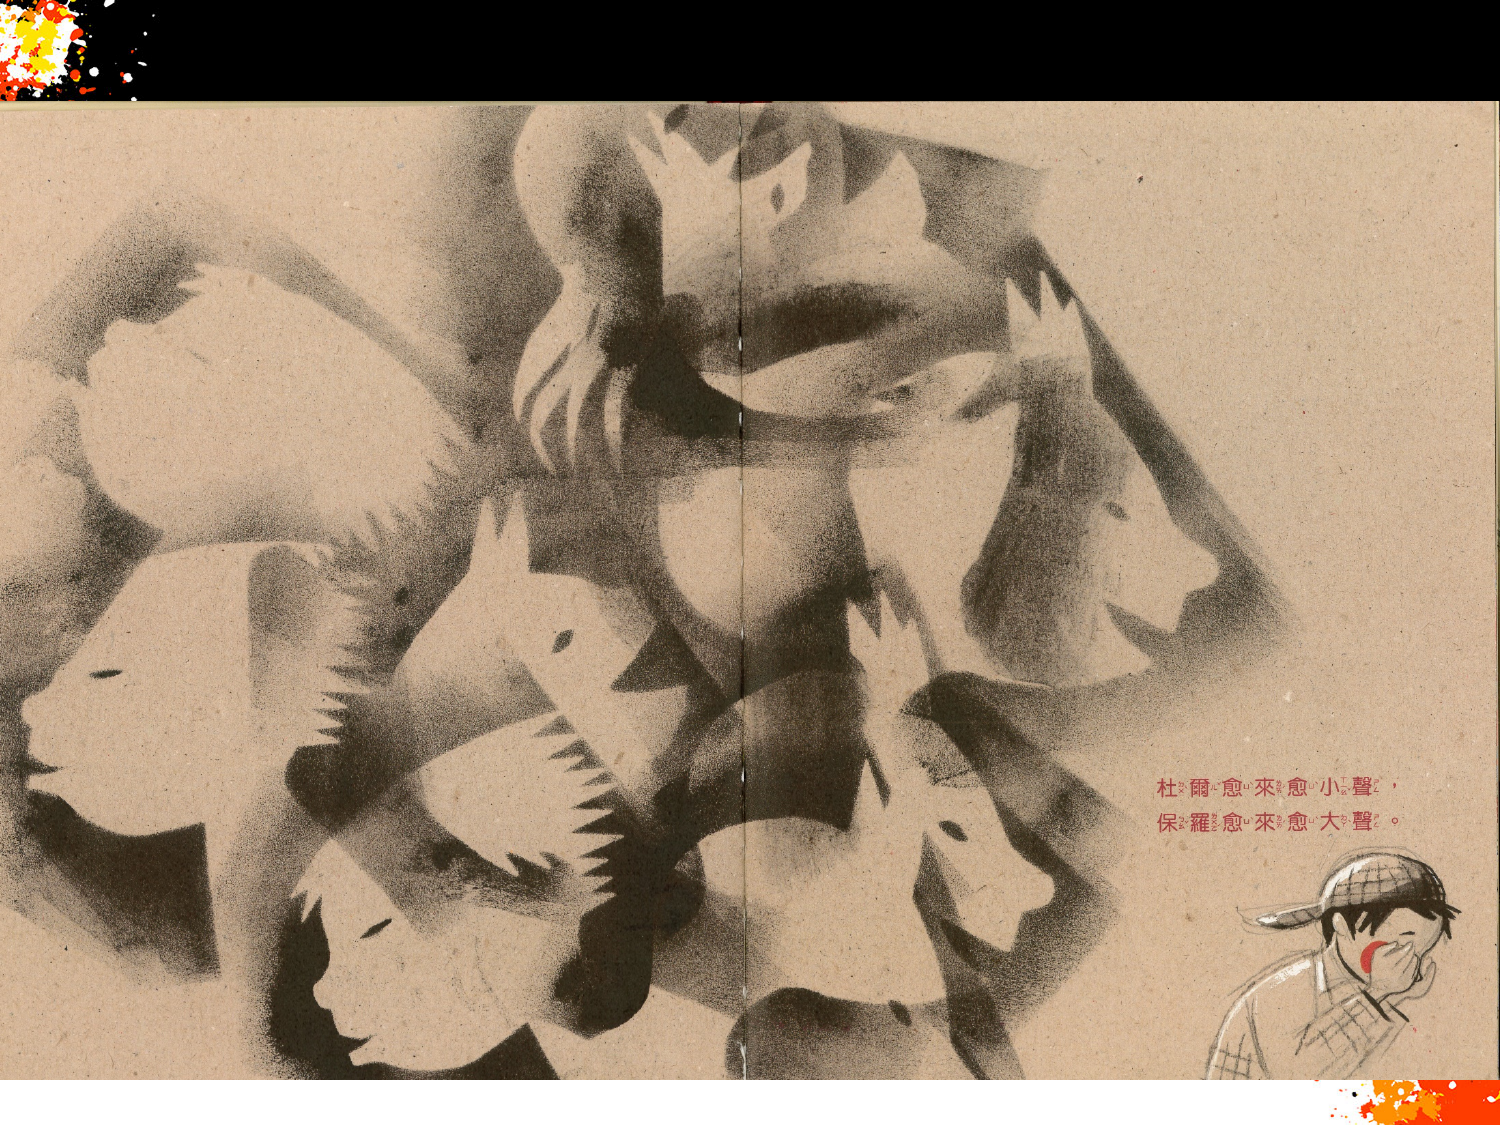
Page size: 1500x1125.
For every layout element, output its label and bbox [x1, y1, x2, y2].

picture [0, 101, 1500, 1080]
